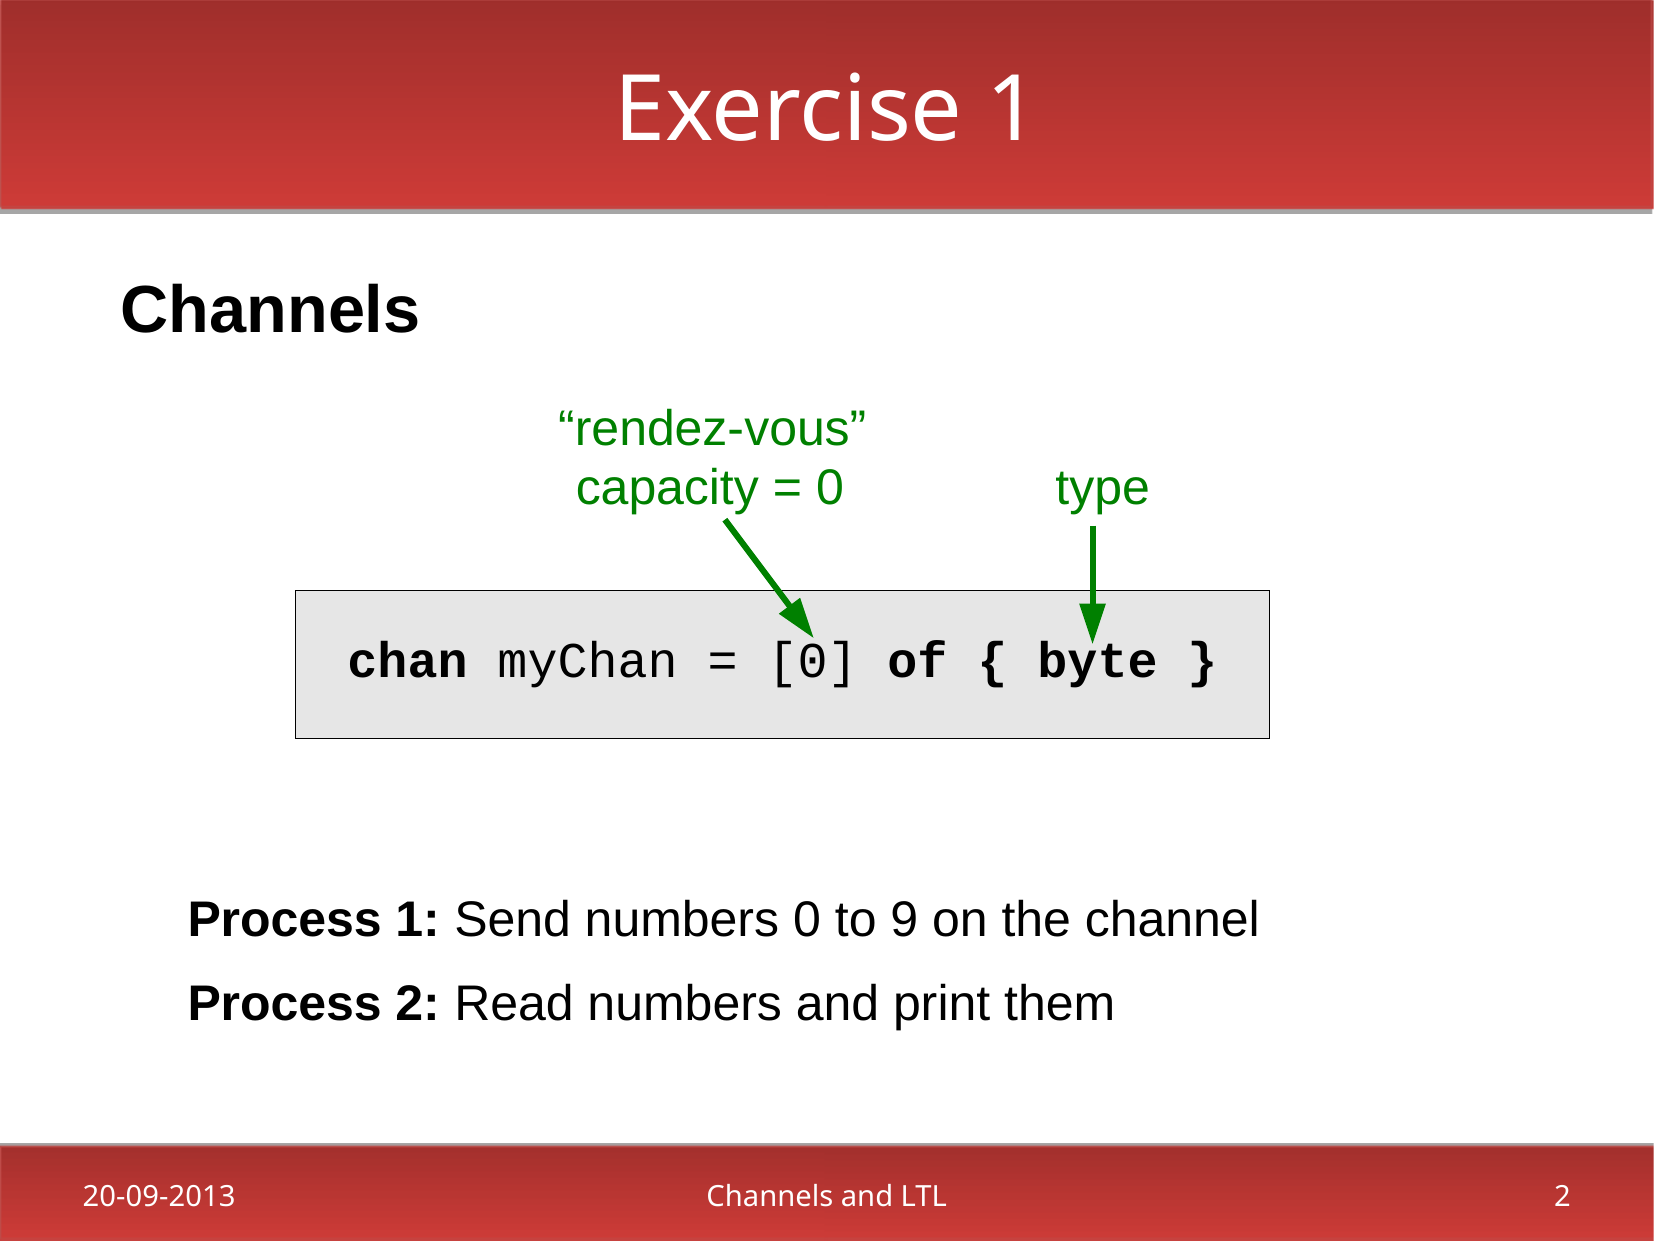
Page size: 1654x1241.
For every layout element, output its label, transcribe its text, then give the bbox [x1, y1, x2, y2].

text_box type [1040, 452, 1339, 523]
picture [0, 1143, 1654, 1241]
picture [0, 0, 1654, 214]
text_box capacity = 0 [561, 464, 859, 523]
text_box Process 1: Send numbers 0 to 9 on the channel Process 2: Read numbers and print them [172, 856, 1276, 1011]
title Exercise 1 [59, 31, 1595, 178]
text_box “rendez-vous” [543, 393, 882, 464]
text_box Channels [105, 264, 437, 354]
text_box chan myChan = [0] of { byte } [295, 590, 1270, 739]
